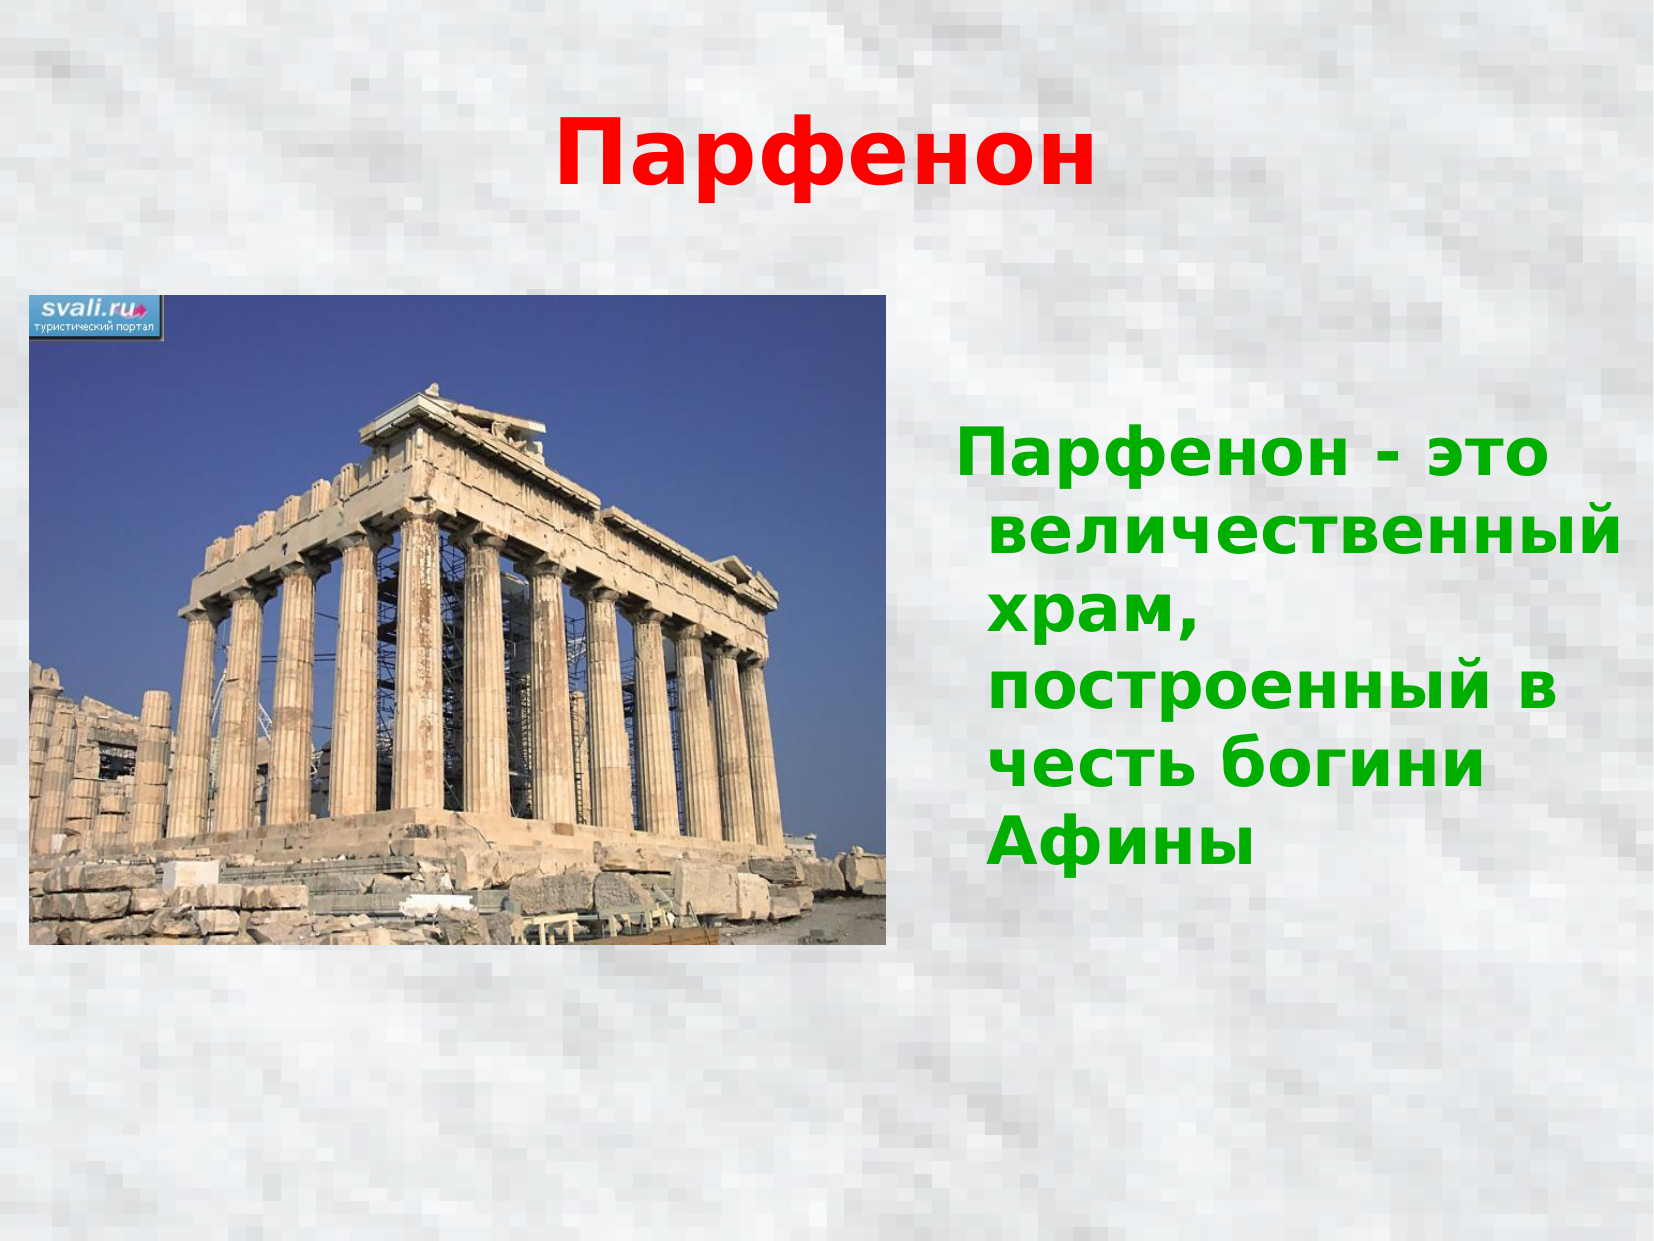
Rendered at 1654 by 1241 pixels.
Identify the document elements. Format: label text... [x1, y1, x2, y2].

title Парфенон [82, 56, 1571, 250]
list Парфенон - это величественный храм, построенный в честь богини Афины [915, 413, 1642, 1218]
picture [0, 0, 1654, 1241]
